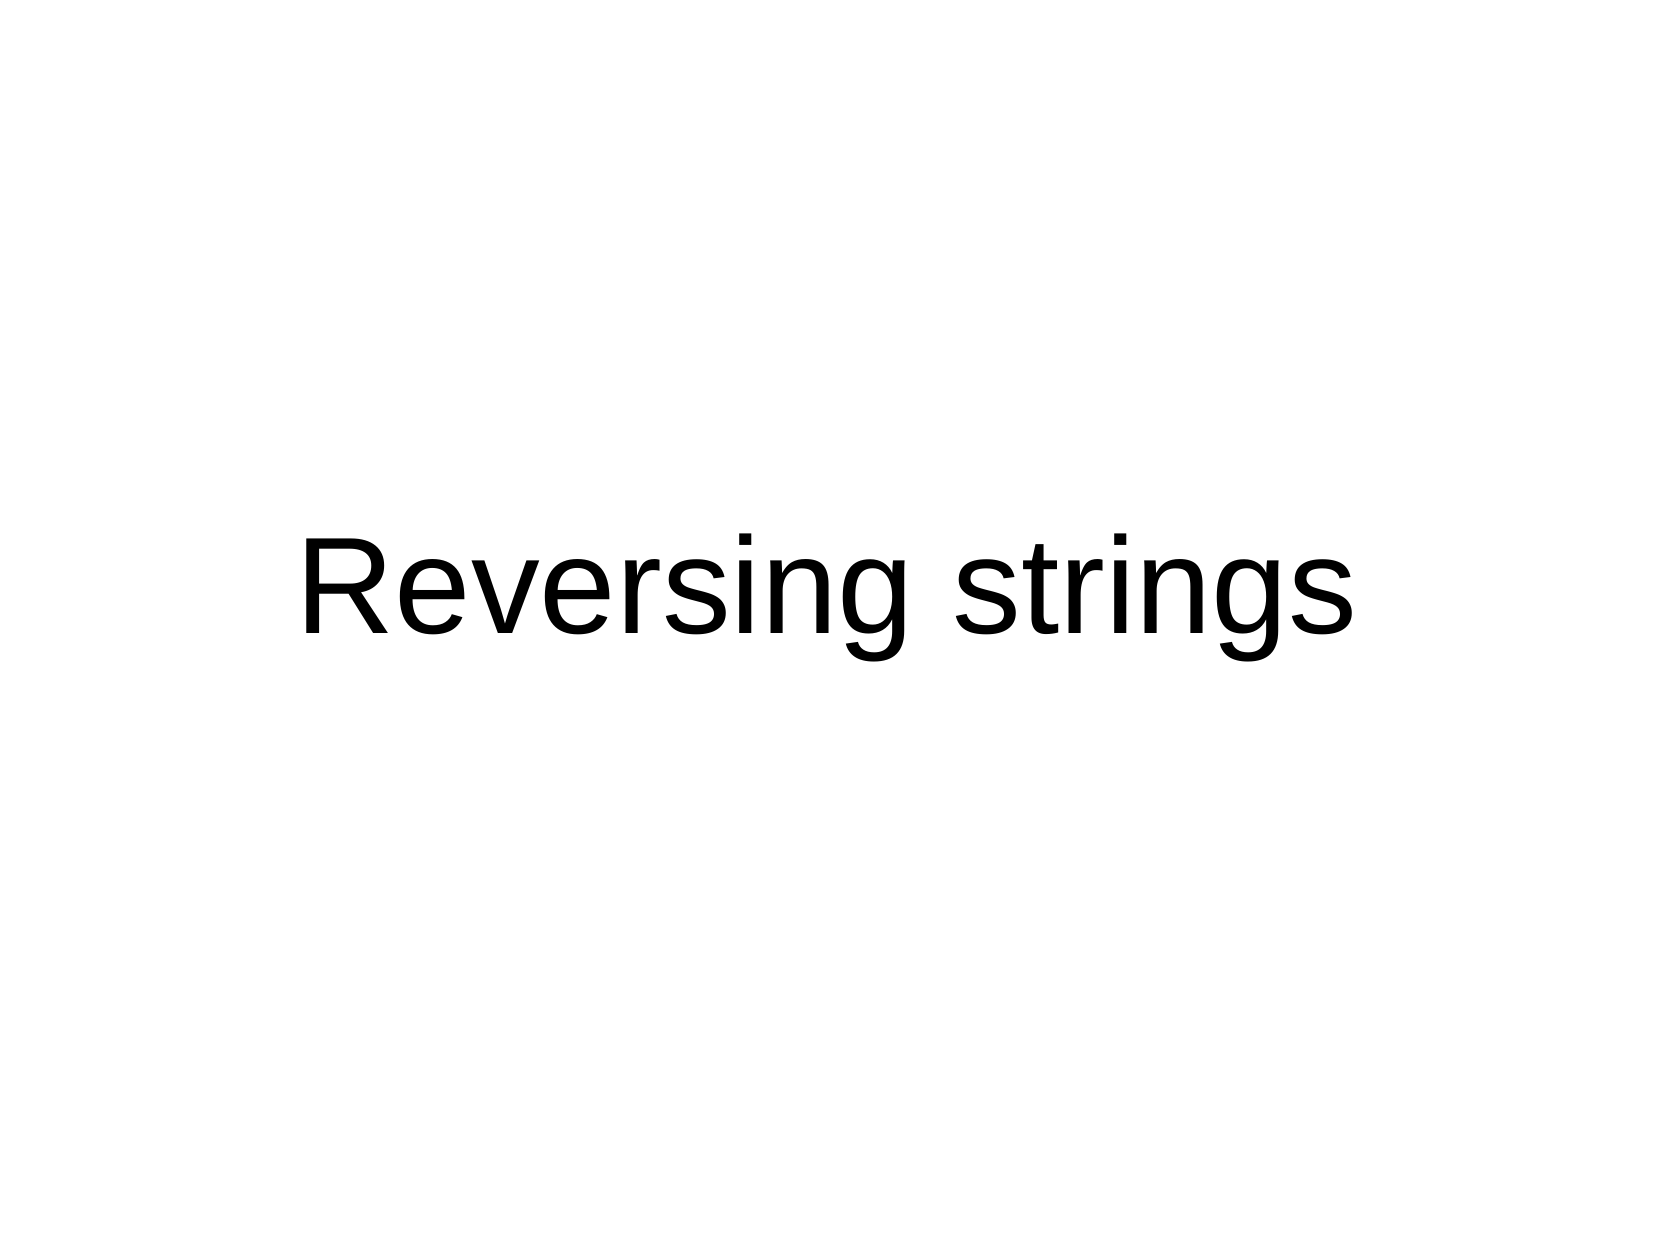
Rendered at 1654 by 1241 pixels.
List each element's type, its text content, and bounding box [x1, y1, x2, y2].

title Reversing strings [82, 56, 1571, 1115]
